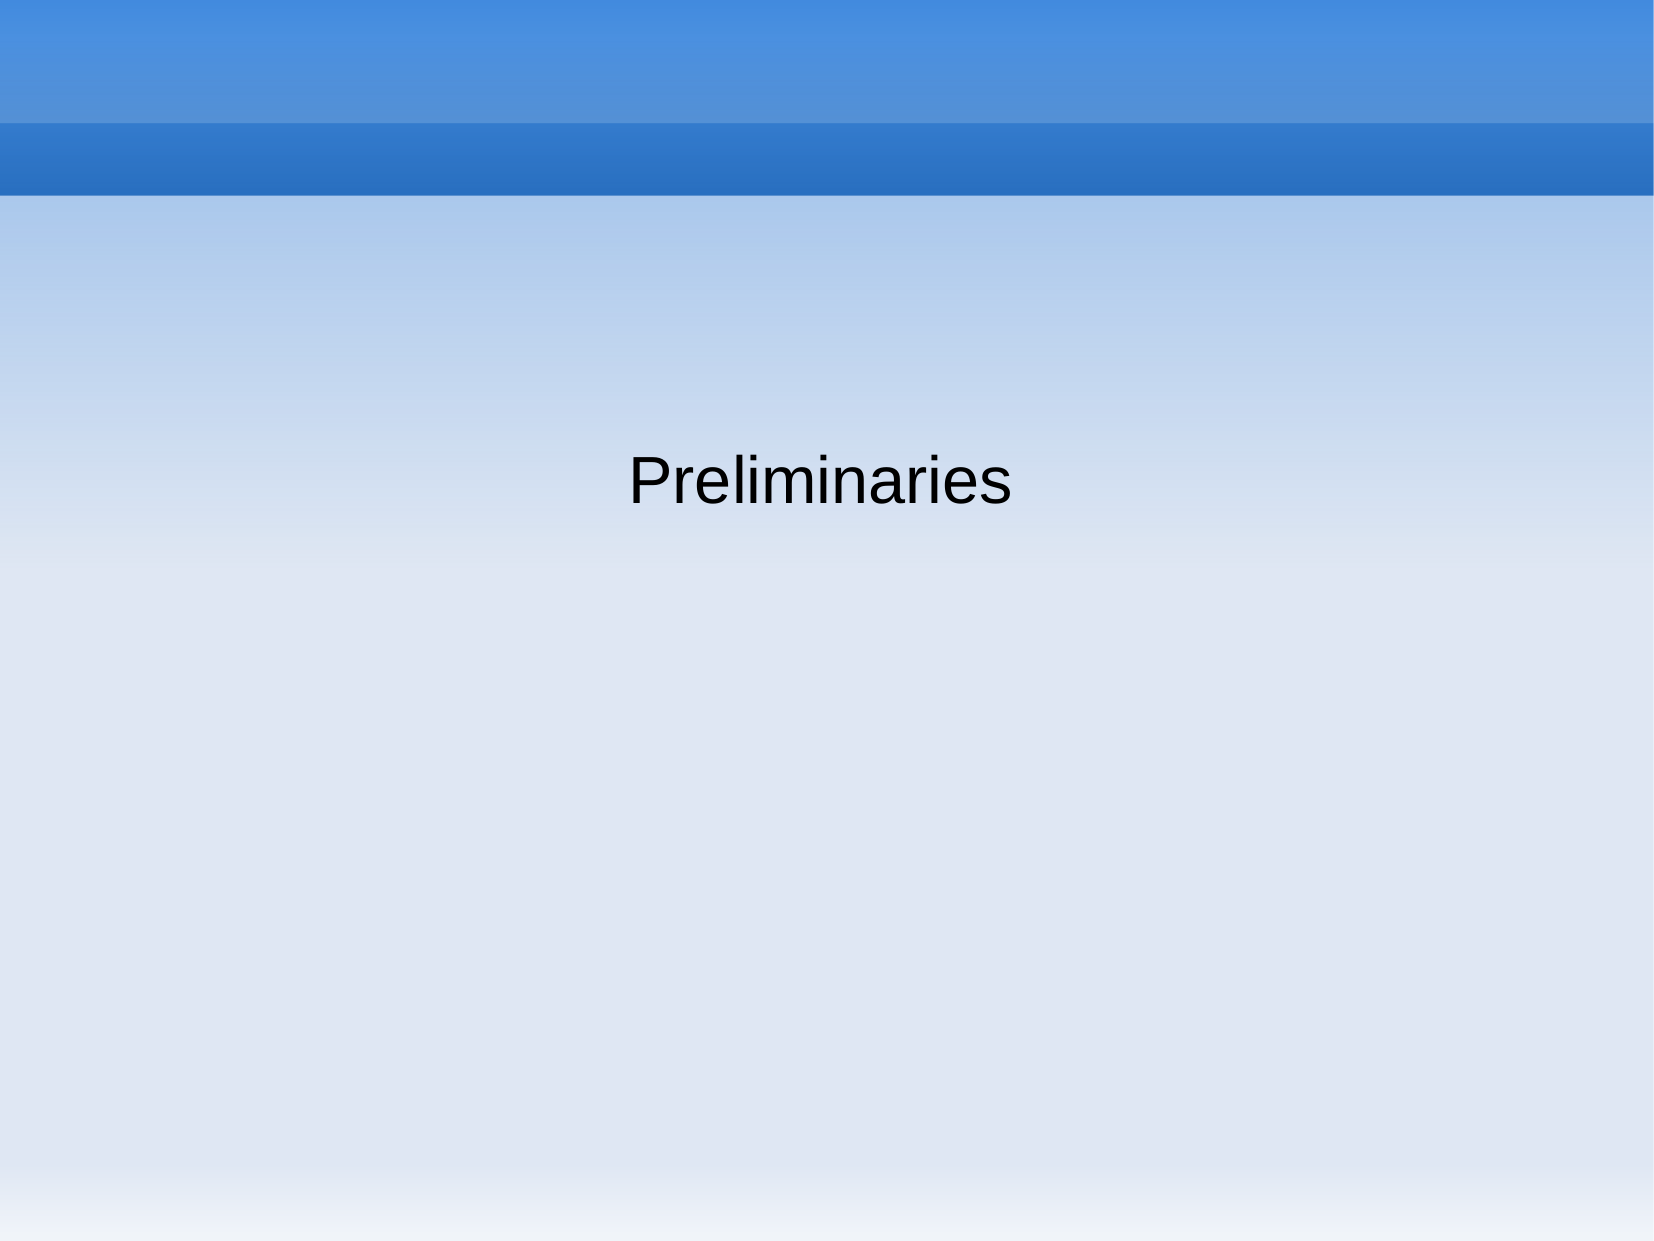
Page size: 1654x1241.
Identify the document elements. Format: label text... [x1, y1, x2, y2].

picture [0, 0, 1654, 1241]
subtitle Preliminaries [76, 0, 1565, 1109]
